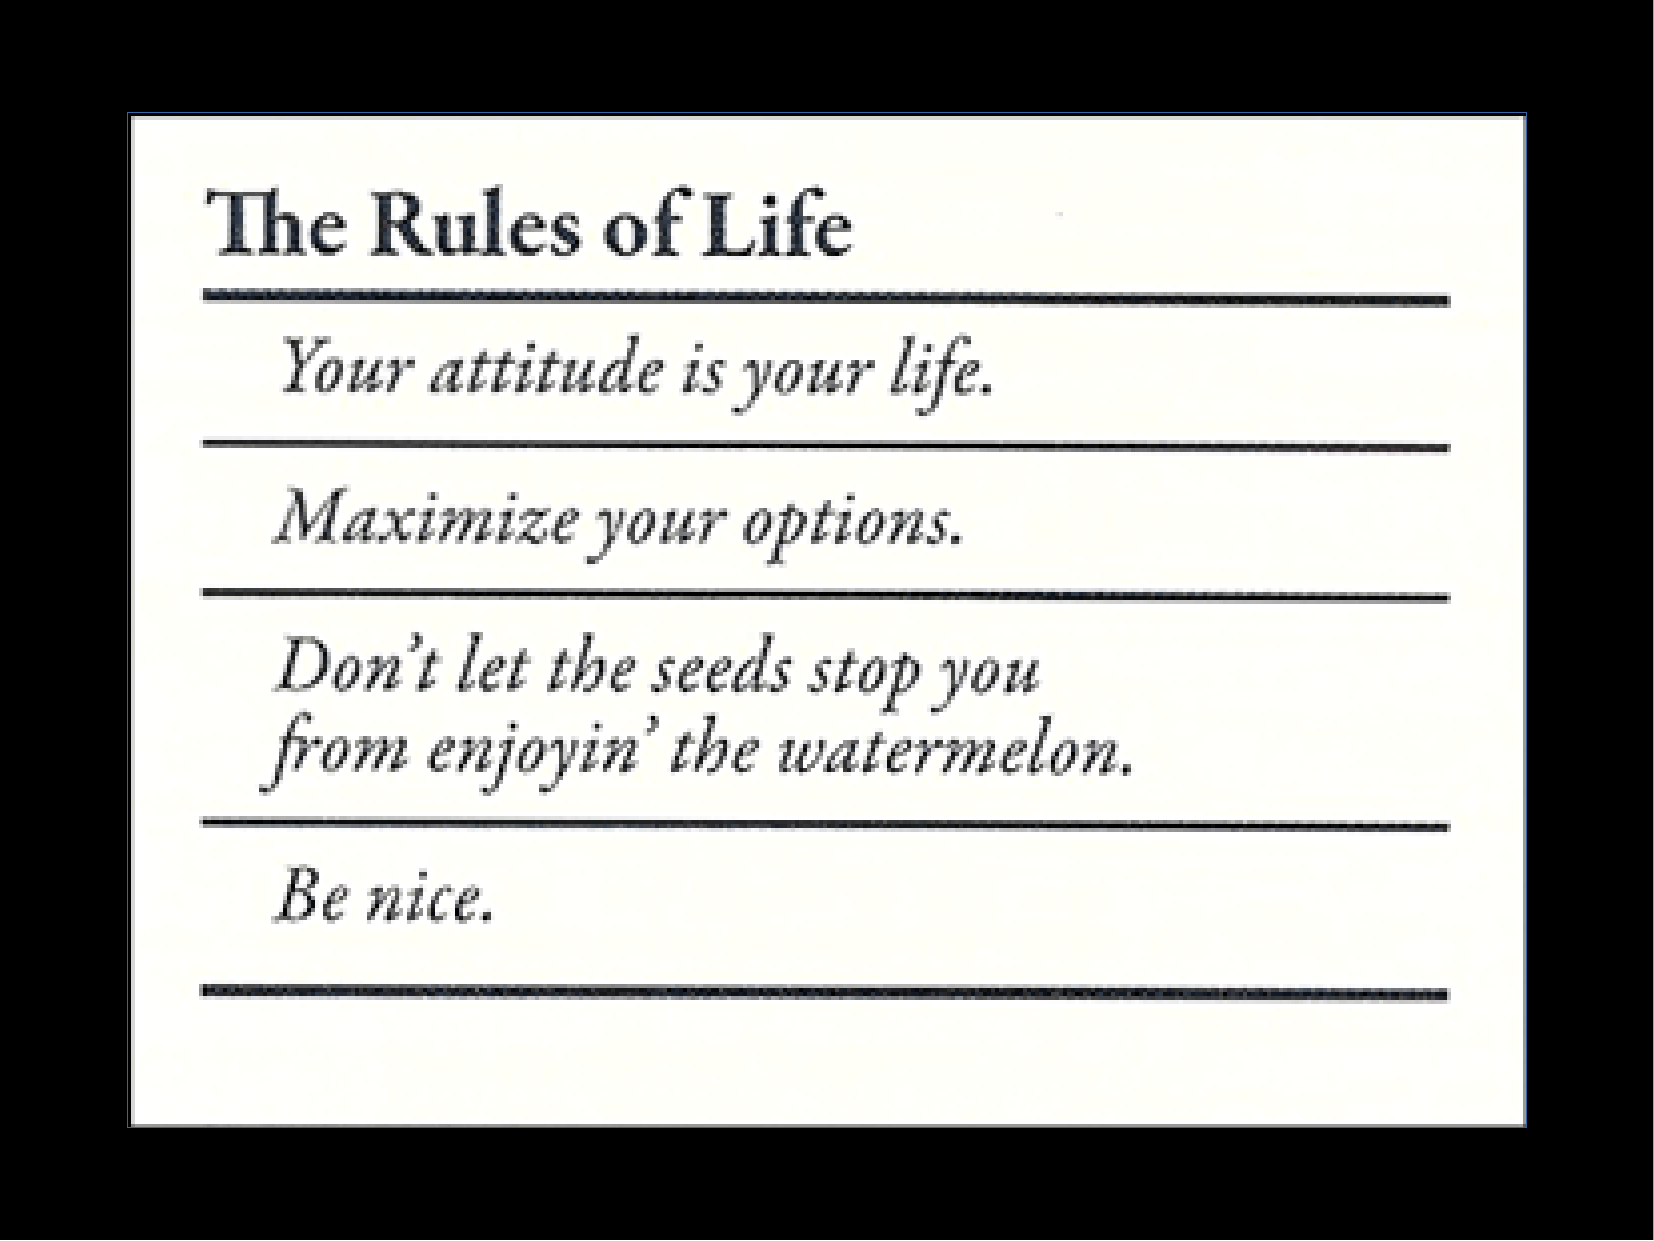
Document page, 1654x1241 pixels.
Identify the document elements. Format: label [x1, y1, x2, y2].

picture [127, 112, 1527, 1128]
